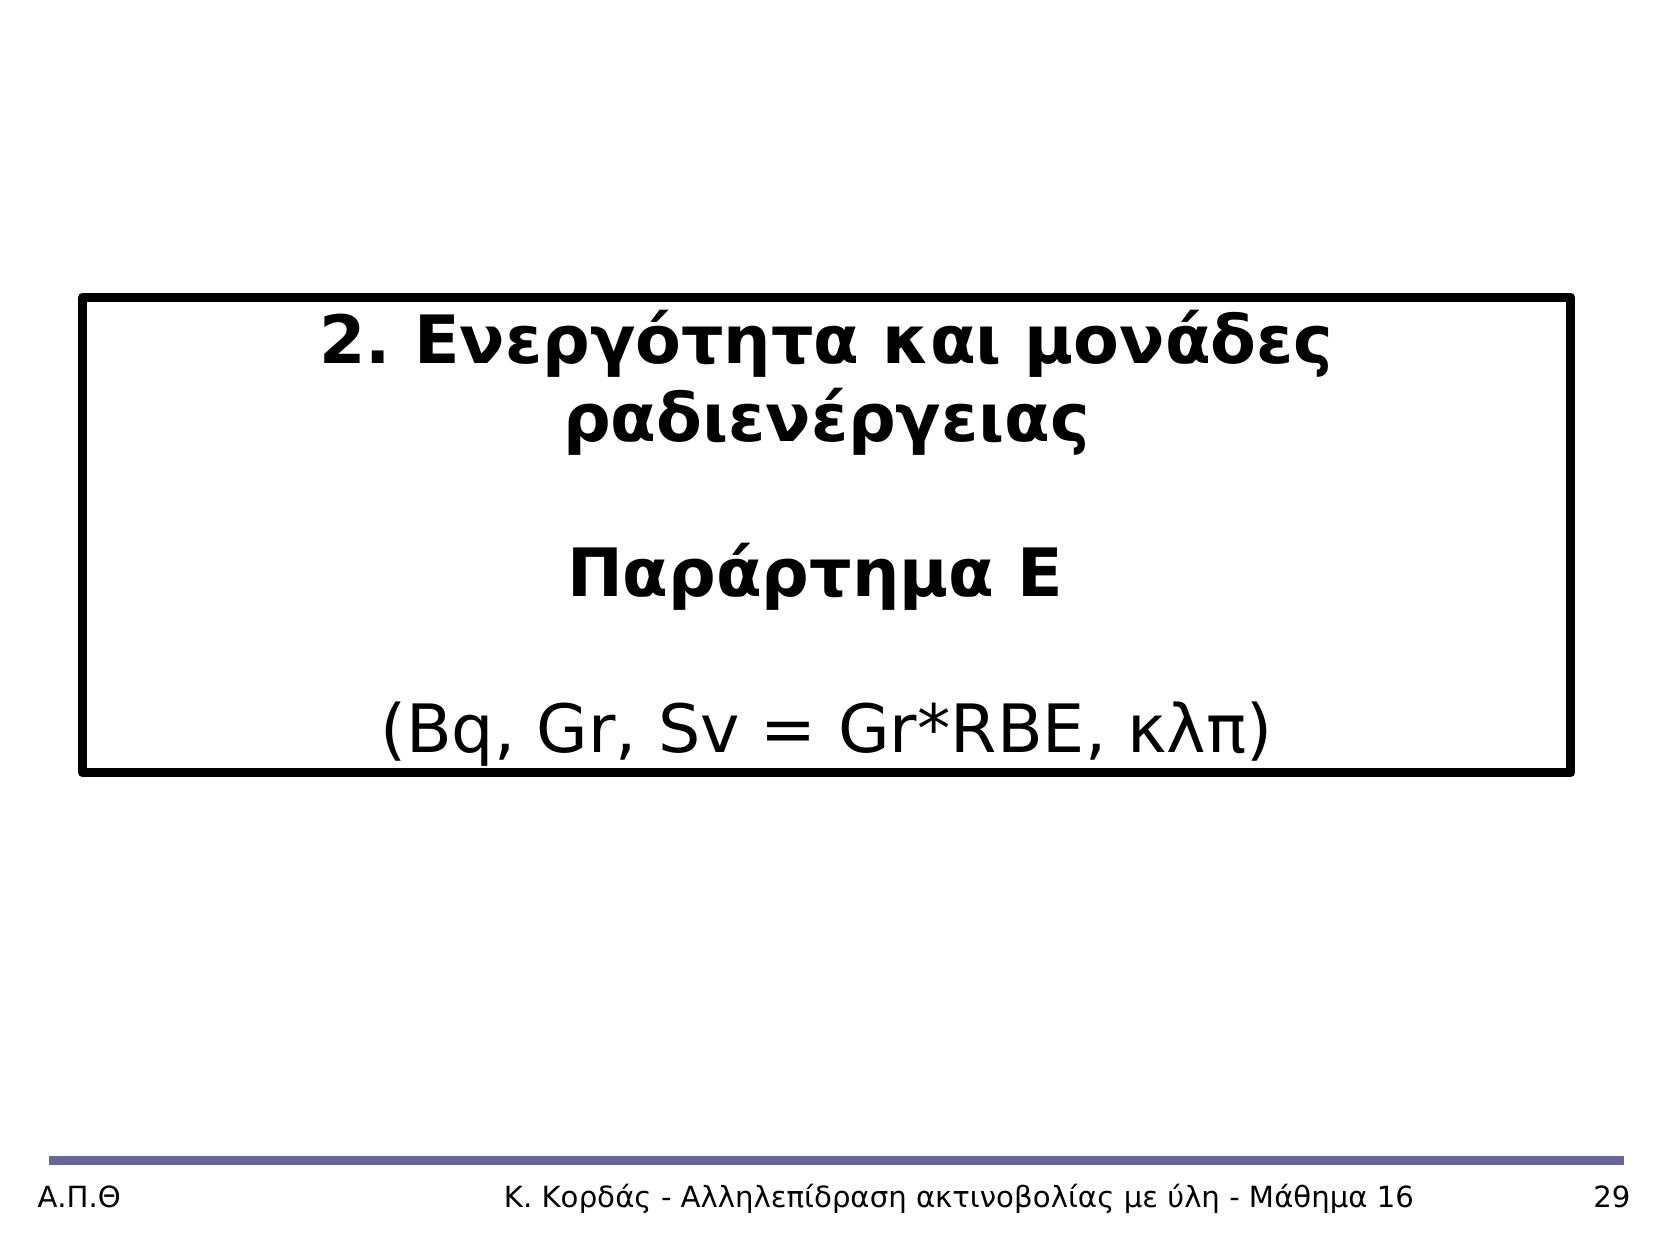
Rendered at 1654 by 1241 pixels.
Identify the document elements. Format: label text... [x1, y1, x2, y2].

subtitle 2. Ενεργότητα και μονάδες ραδιενέργειας Παράρτημα Ε (Bq, Gr, Sv = Gr*RBE, κλπ) [82, 297, 1571, 773]
